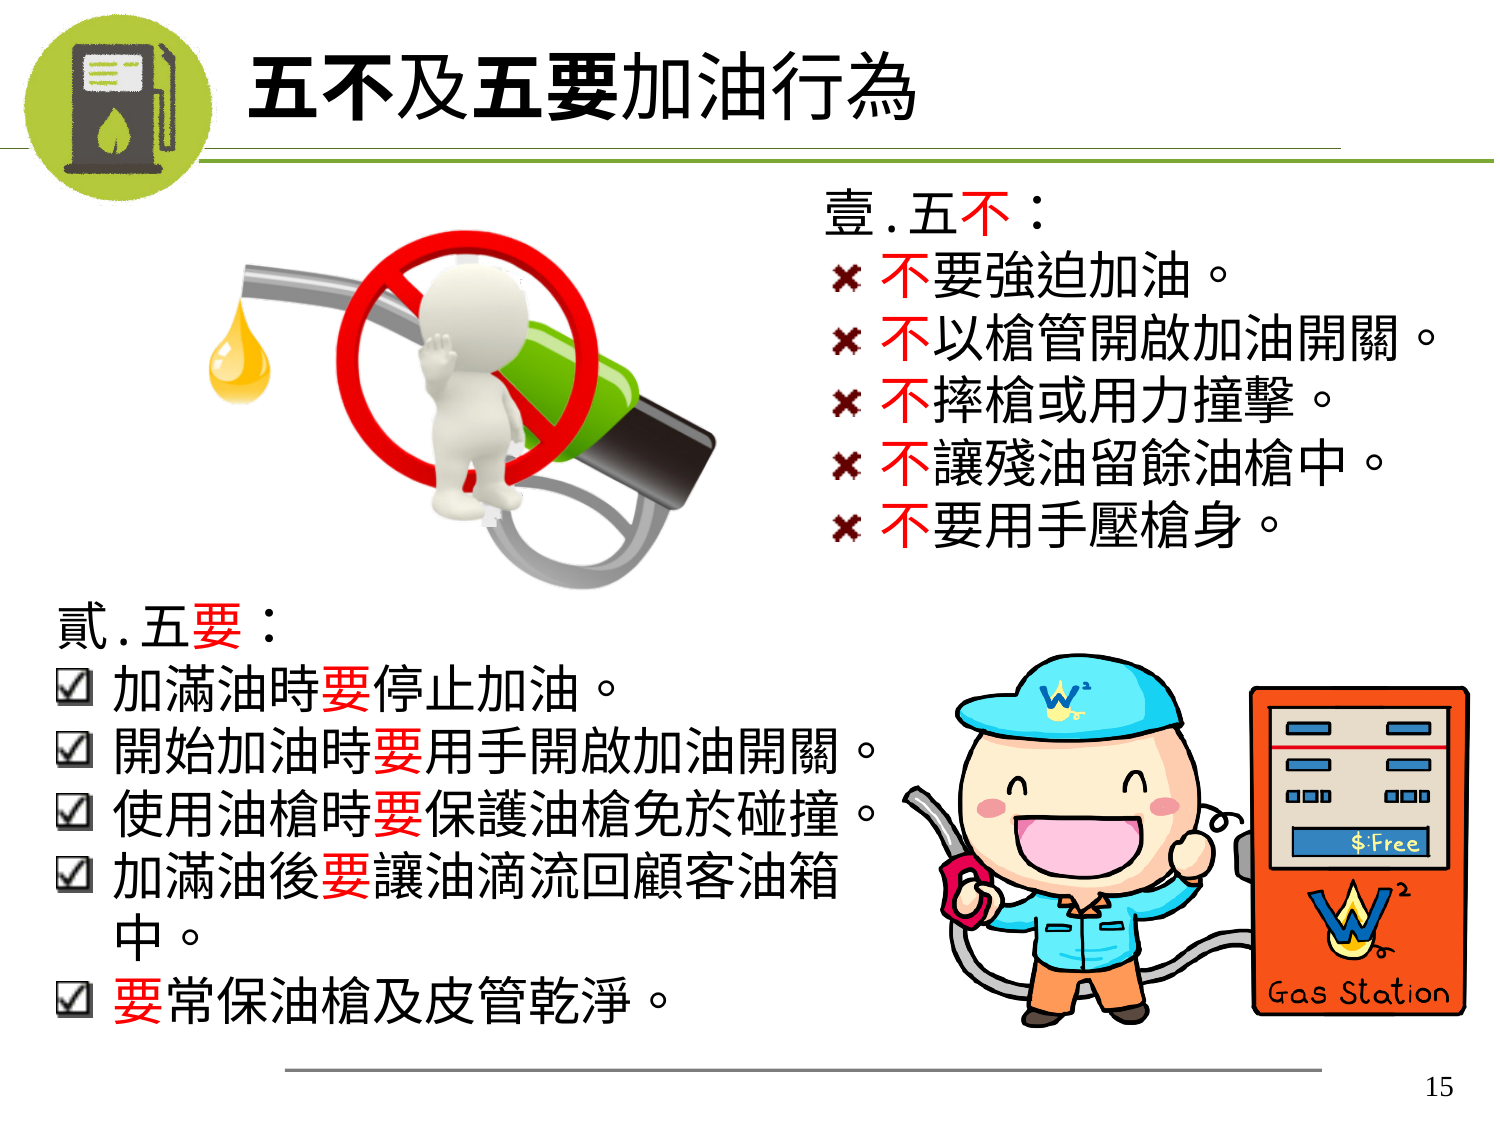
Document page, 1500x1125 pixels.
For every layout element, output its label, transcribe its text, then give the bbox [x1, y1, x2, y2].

slide_number <編號> [1396, 1047, 1483, 1123]
title 五不及五要加油行為 [230, 19, 1500, 149]
list 五要： 加滿油時要停止加油。 開始加油時要用手開啟加油開關。 使用油槍時要保護油槍免於碰撞。 加滿油後要讓油滴流回顧客油箱中。 要常保油槍及皮管乾淨。 [41, 586, 928, 1125]
picture [888, 633, 1485, 1047]
picture [17, 7, 728, 694]
list 五不： 不要強迫加油。 不以槍管開啟加油開關。 不摔槍或用力撞擊。 不讓殘油留餘油槍中。 不要用手壓槍身。 [809, 172, 1500, 610]
